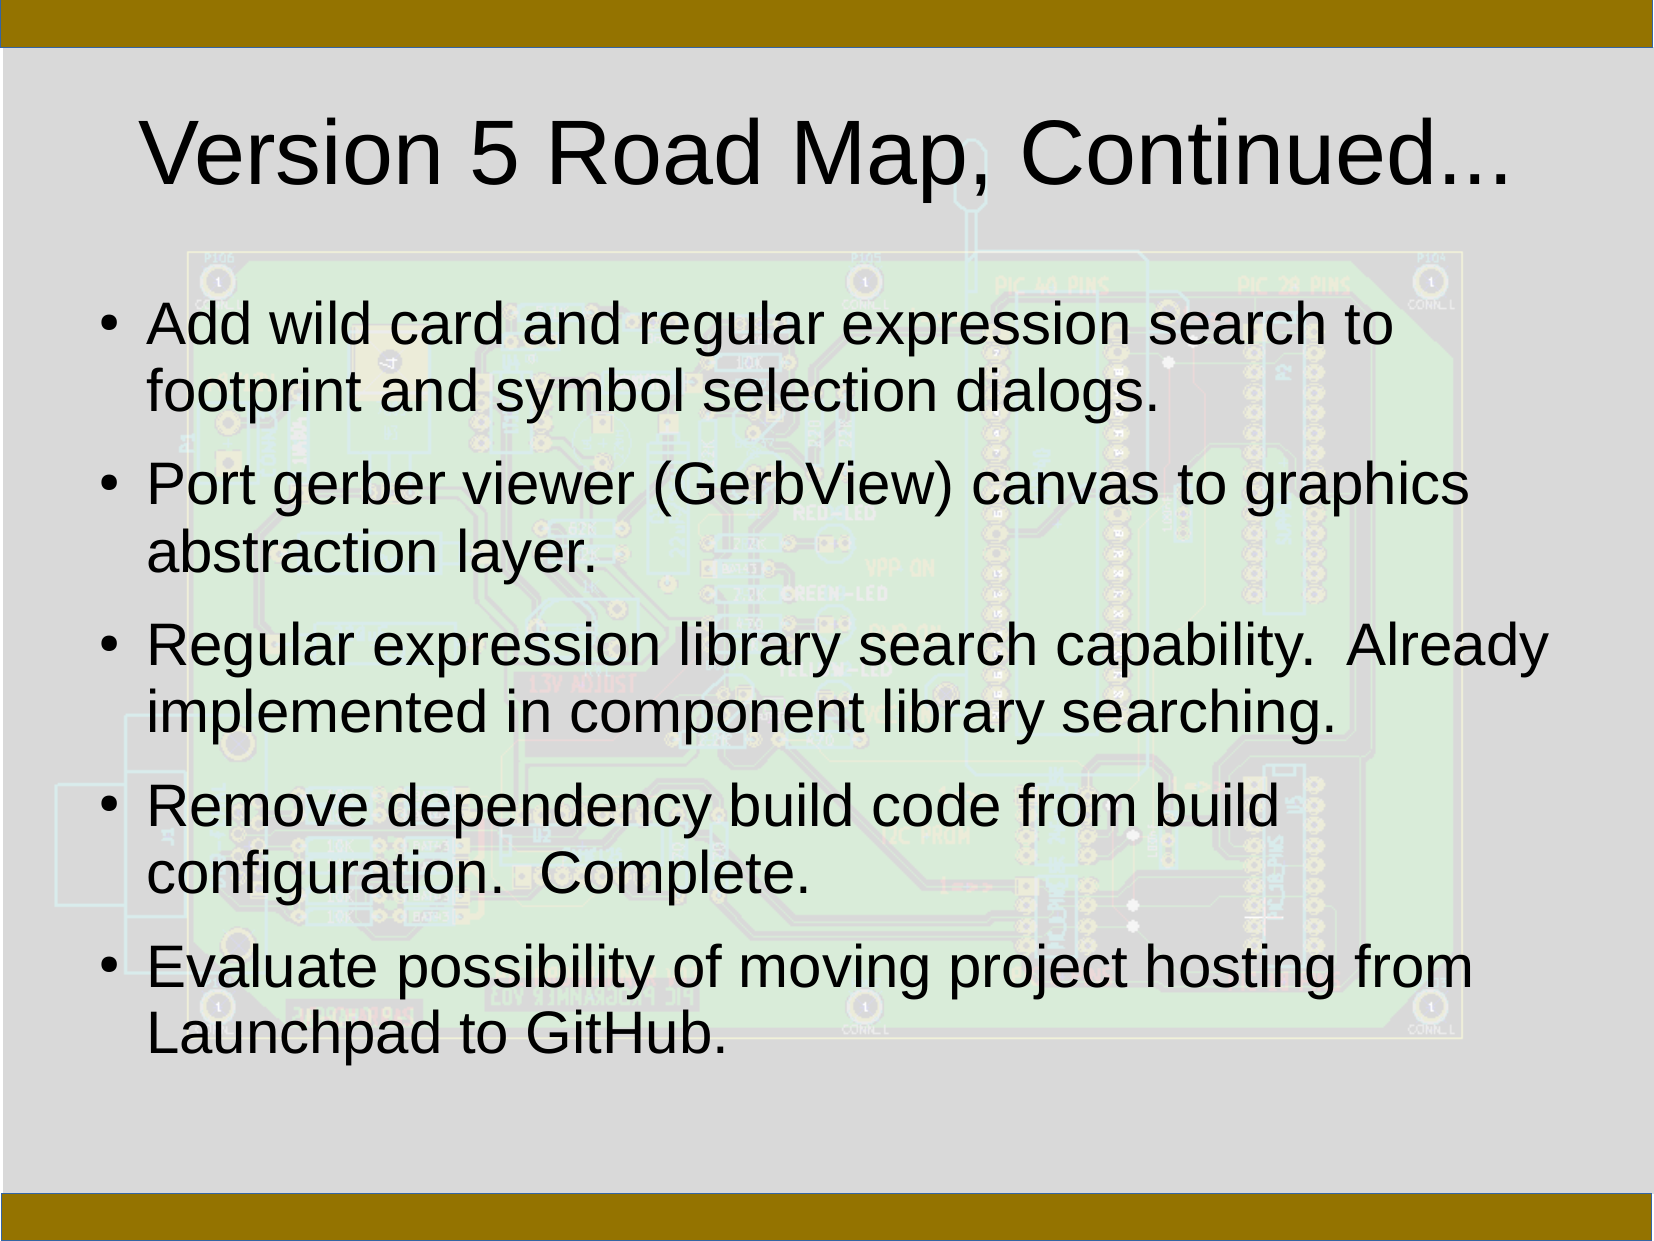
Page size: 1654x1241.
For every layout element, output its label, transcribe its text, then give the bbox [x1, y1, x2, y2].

text_box [1, 1193, 1652, 1241]
list Add wild card and regular expression search to footprint and symbol selection dialogs. Port gerber viewer (GerbView) canvas to graphics abstraction layer. Regular expression library search capability. Already implemented in component library searching. Remove dependency build code from build configuration. Complete. Evaluate possibility of moving project hosting from Launchpad to GitHub. [82, 290, 1571, 1111]
text_box [0, 0, 1653, 48]
title Version 5 Road Map, Continued... [82, 49, 1571, 257]
picture [3, 47, 1654, 1194]
